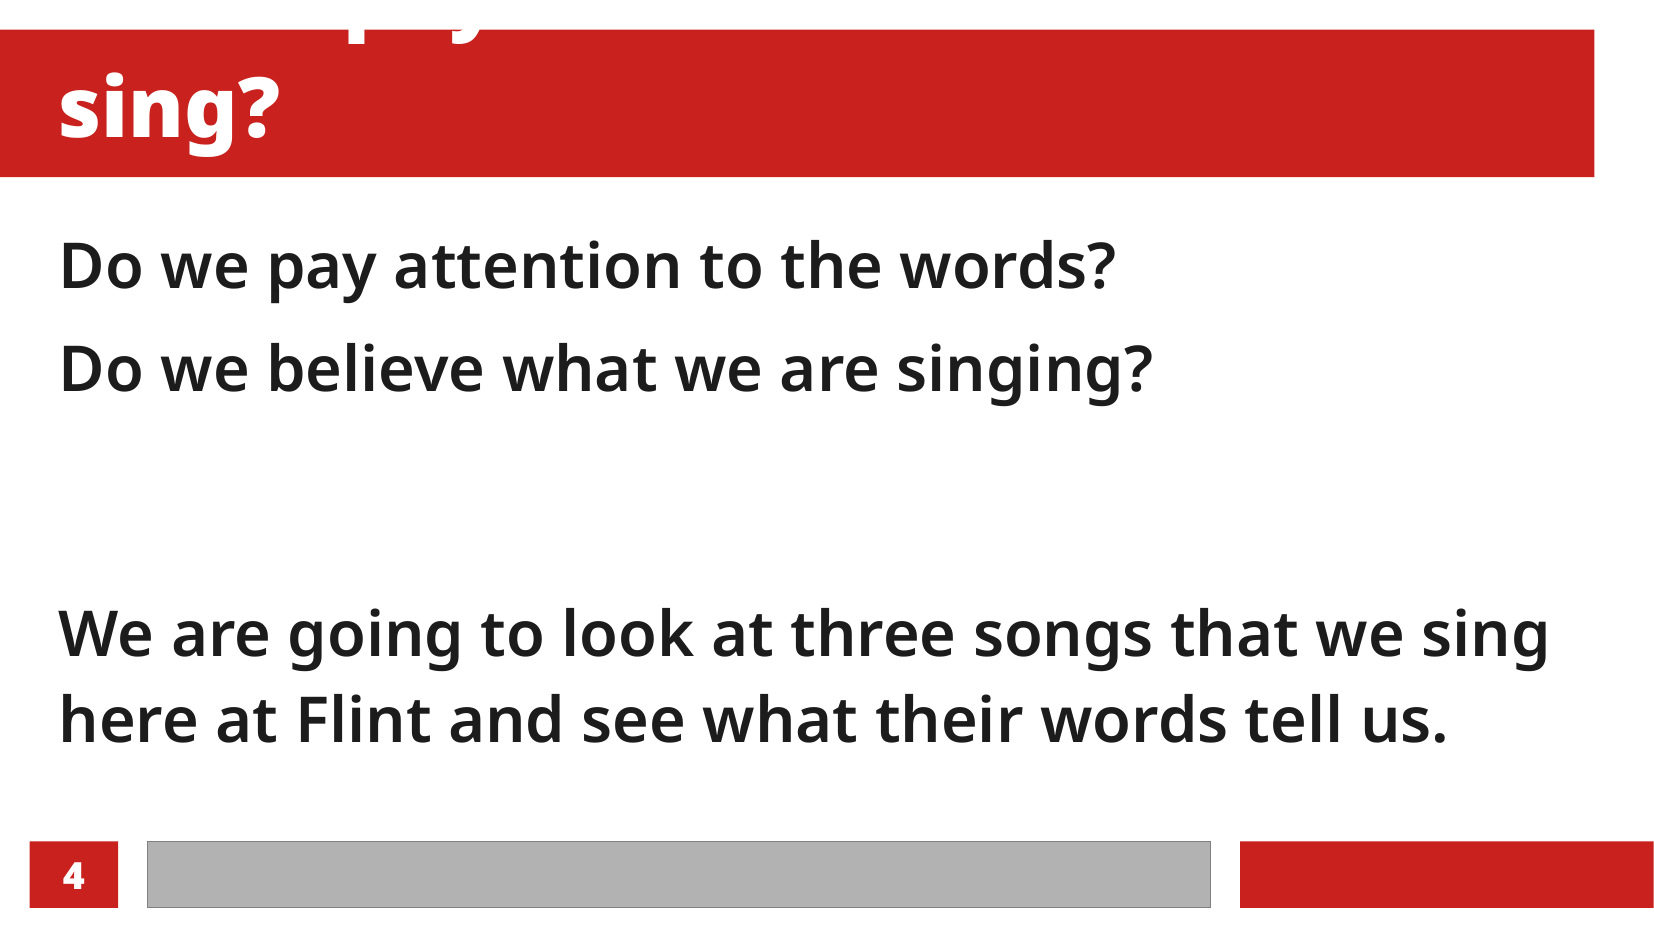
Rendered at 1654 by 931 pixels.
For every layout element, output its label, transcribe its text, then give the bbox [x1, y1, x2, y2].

list Do we pay attention to the words? Do we believe what we are singing? We are going to look at three songs that we sing here at Flint and see what their words tell us. [59, 221, 1565, 798]
title Do we pay attention to what we sing? [59, 44, 1595, 163]
